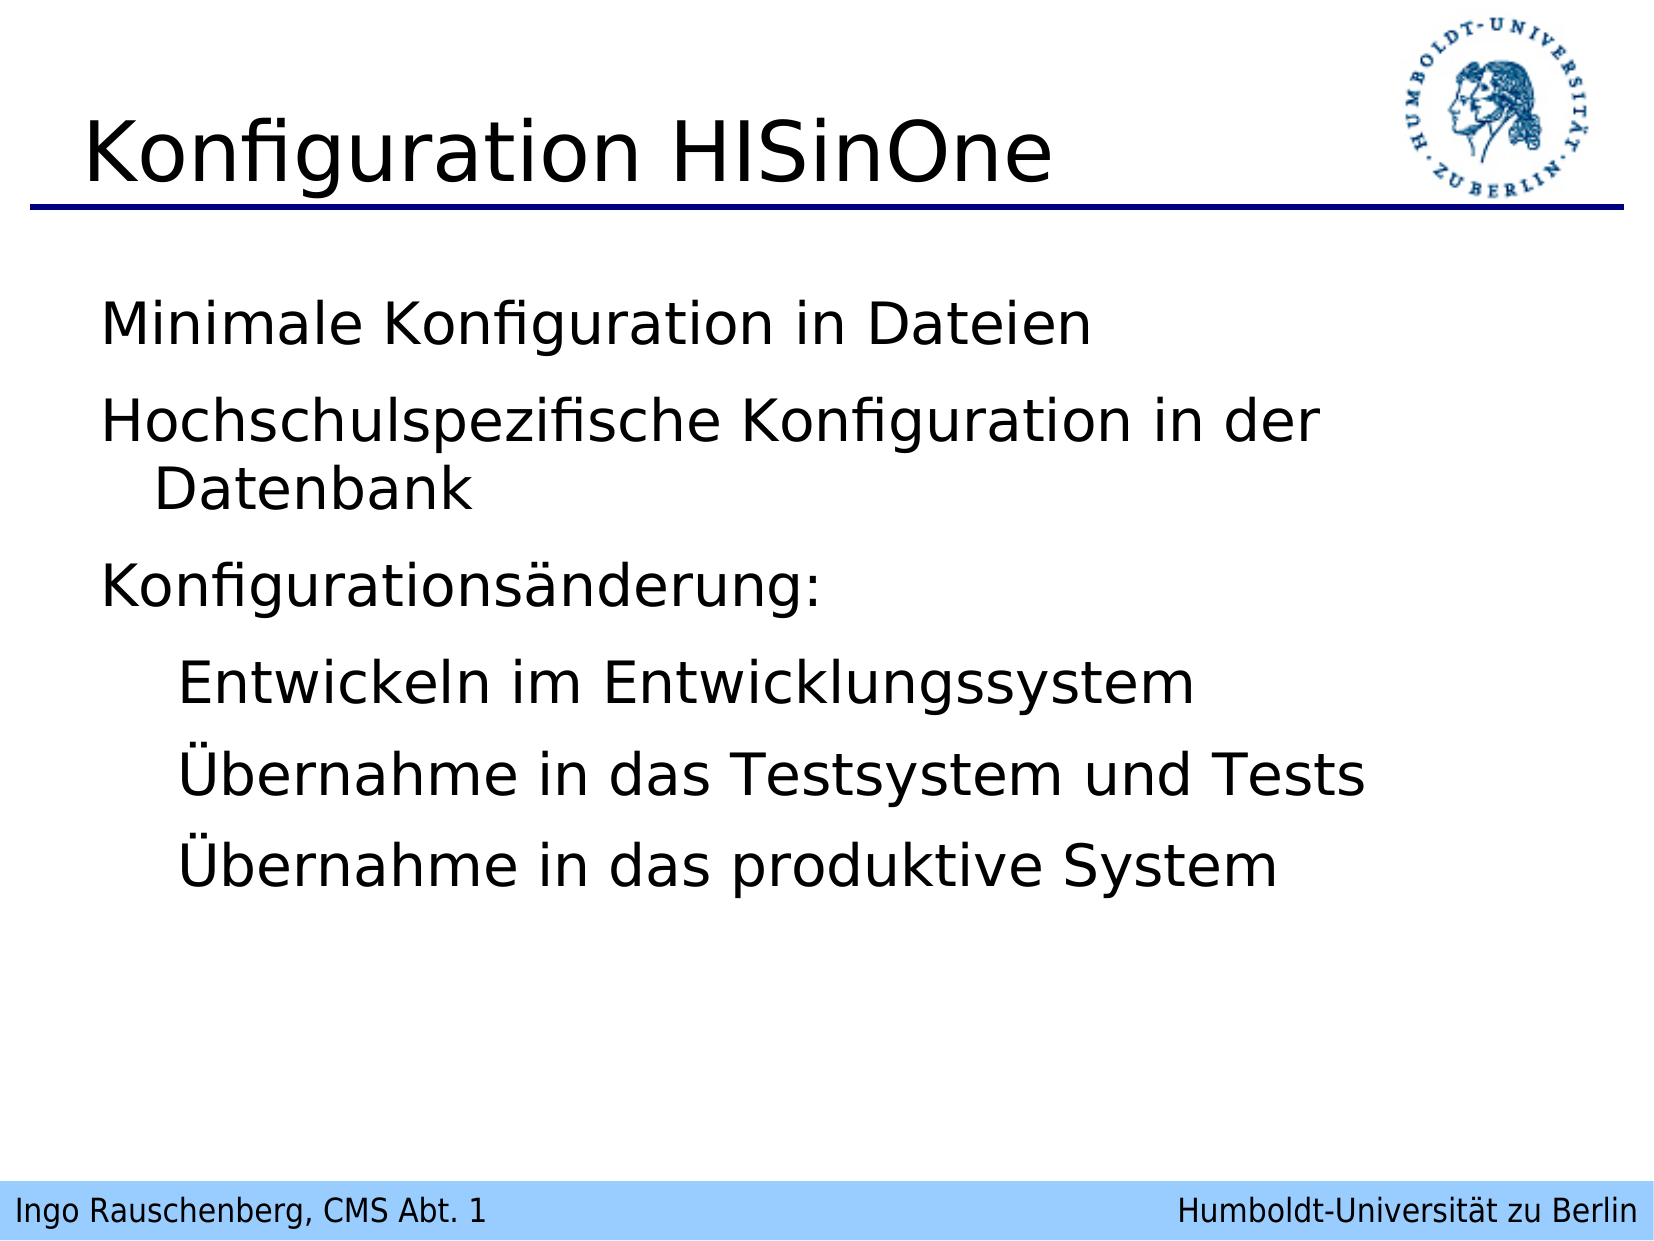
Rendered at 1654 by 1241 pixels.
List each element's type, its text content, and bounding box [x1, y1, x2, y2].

list Minimale Konfiguration in Dateien Hochschulspezifische Konfiguration in der Datenbank Konfigurationsänderung: Entwickeln im Entwicklungssystem Übernahme in das Testsystem und Tests Übernahme in das produktive System [82, 290, 1571, 1094]
text_box Ingo Rauschenberg, CMS Abt. 1 [0, 1181, 826, 1241]
text_box Humboldt-Universität zu Berlin [826, 1181, 1654, 1241]
title Konfiguration HISinOne [82, 56, 1571, 250]
picture [1398, 10, 1595, 204]
